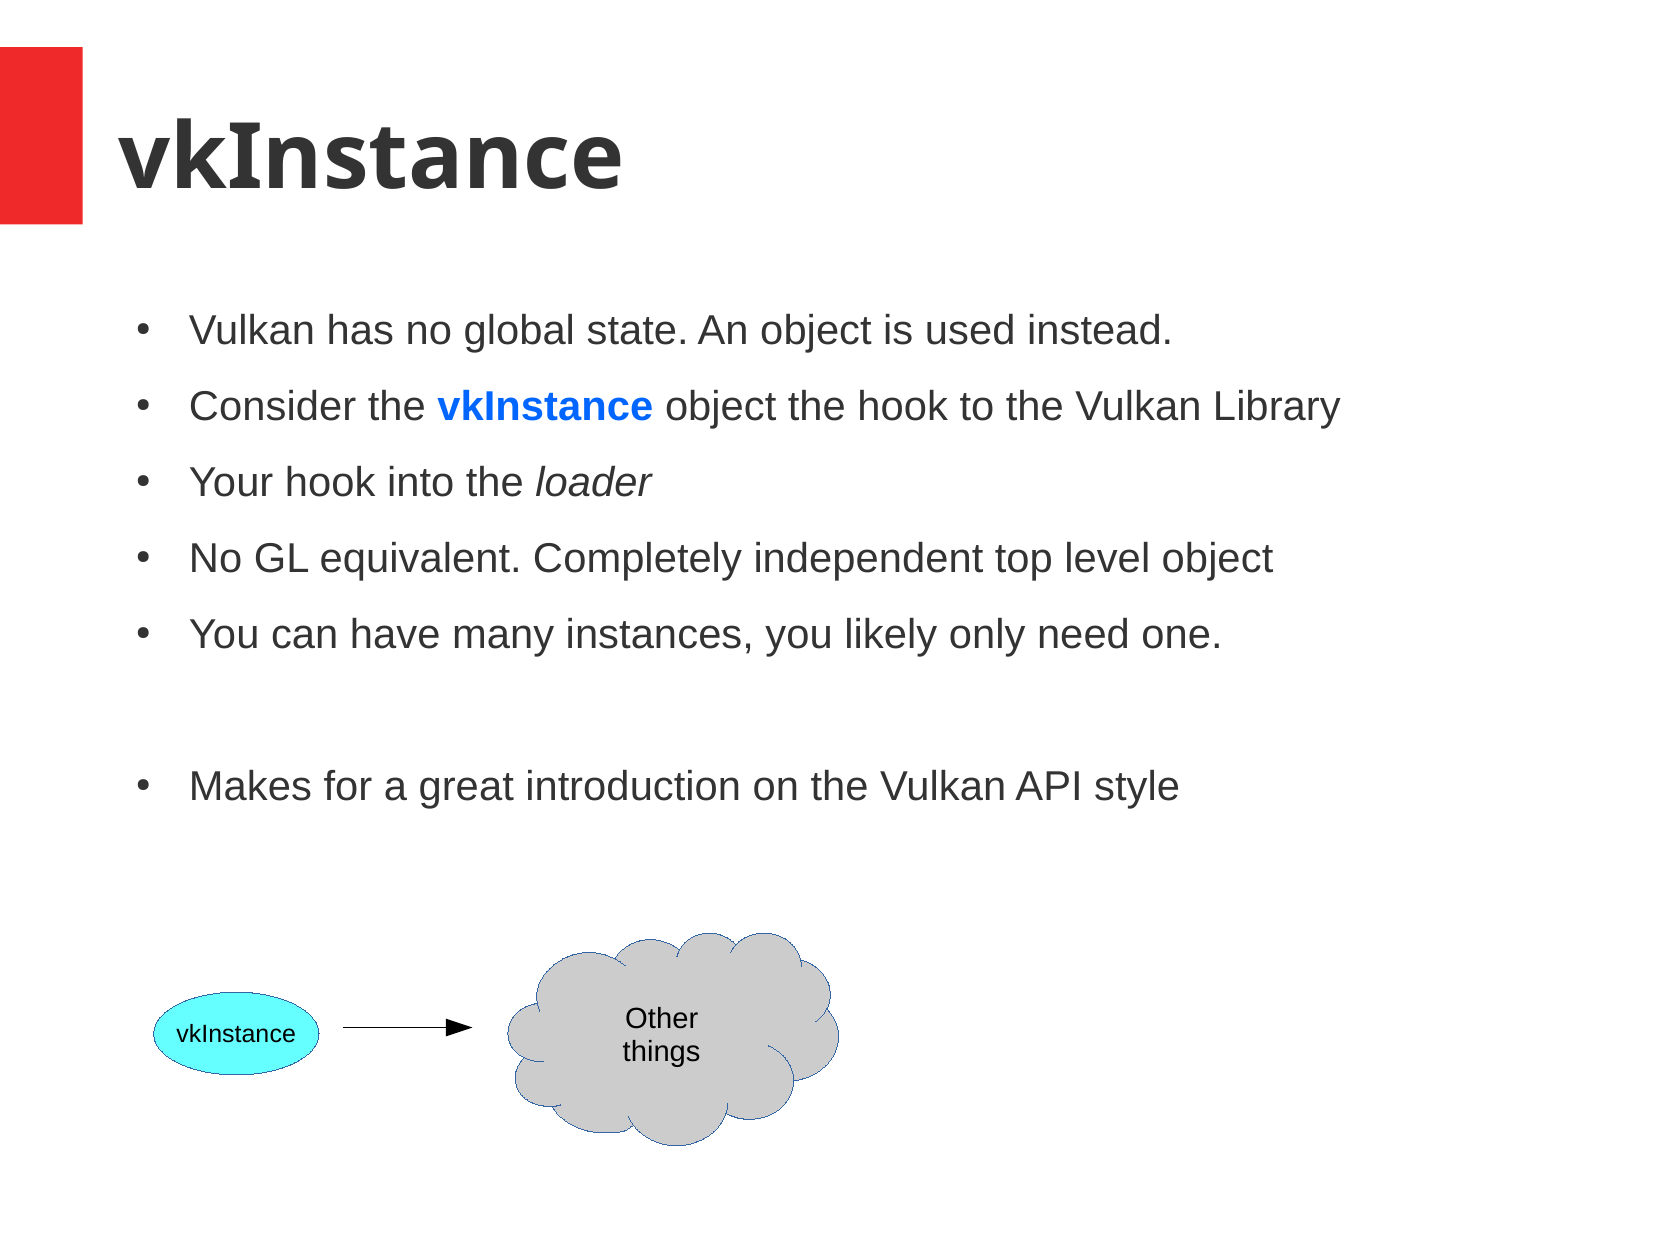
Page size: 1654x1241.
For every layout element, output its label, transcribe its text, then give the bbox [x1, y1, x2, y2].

title vkInstance [118, 49, 1571, 257]
list Vulkan has no global state. An object is used instead. Consider the vkInstance object the hook to the Vulkan Library Your hook into the loader No GL equivalent. Completely independent top level object You can have many instances, you likely only need one. Makes for a great introduction on the Vulkan API style [118, 307, 1583, 1074]
text_box Other things [507, 933, 839, 1146]
text_box vkInstance [153, 992, 320, 1075]
